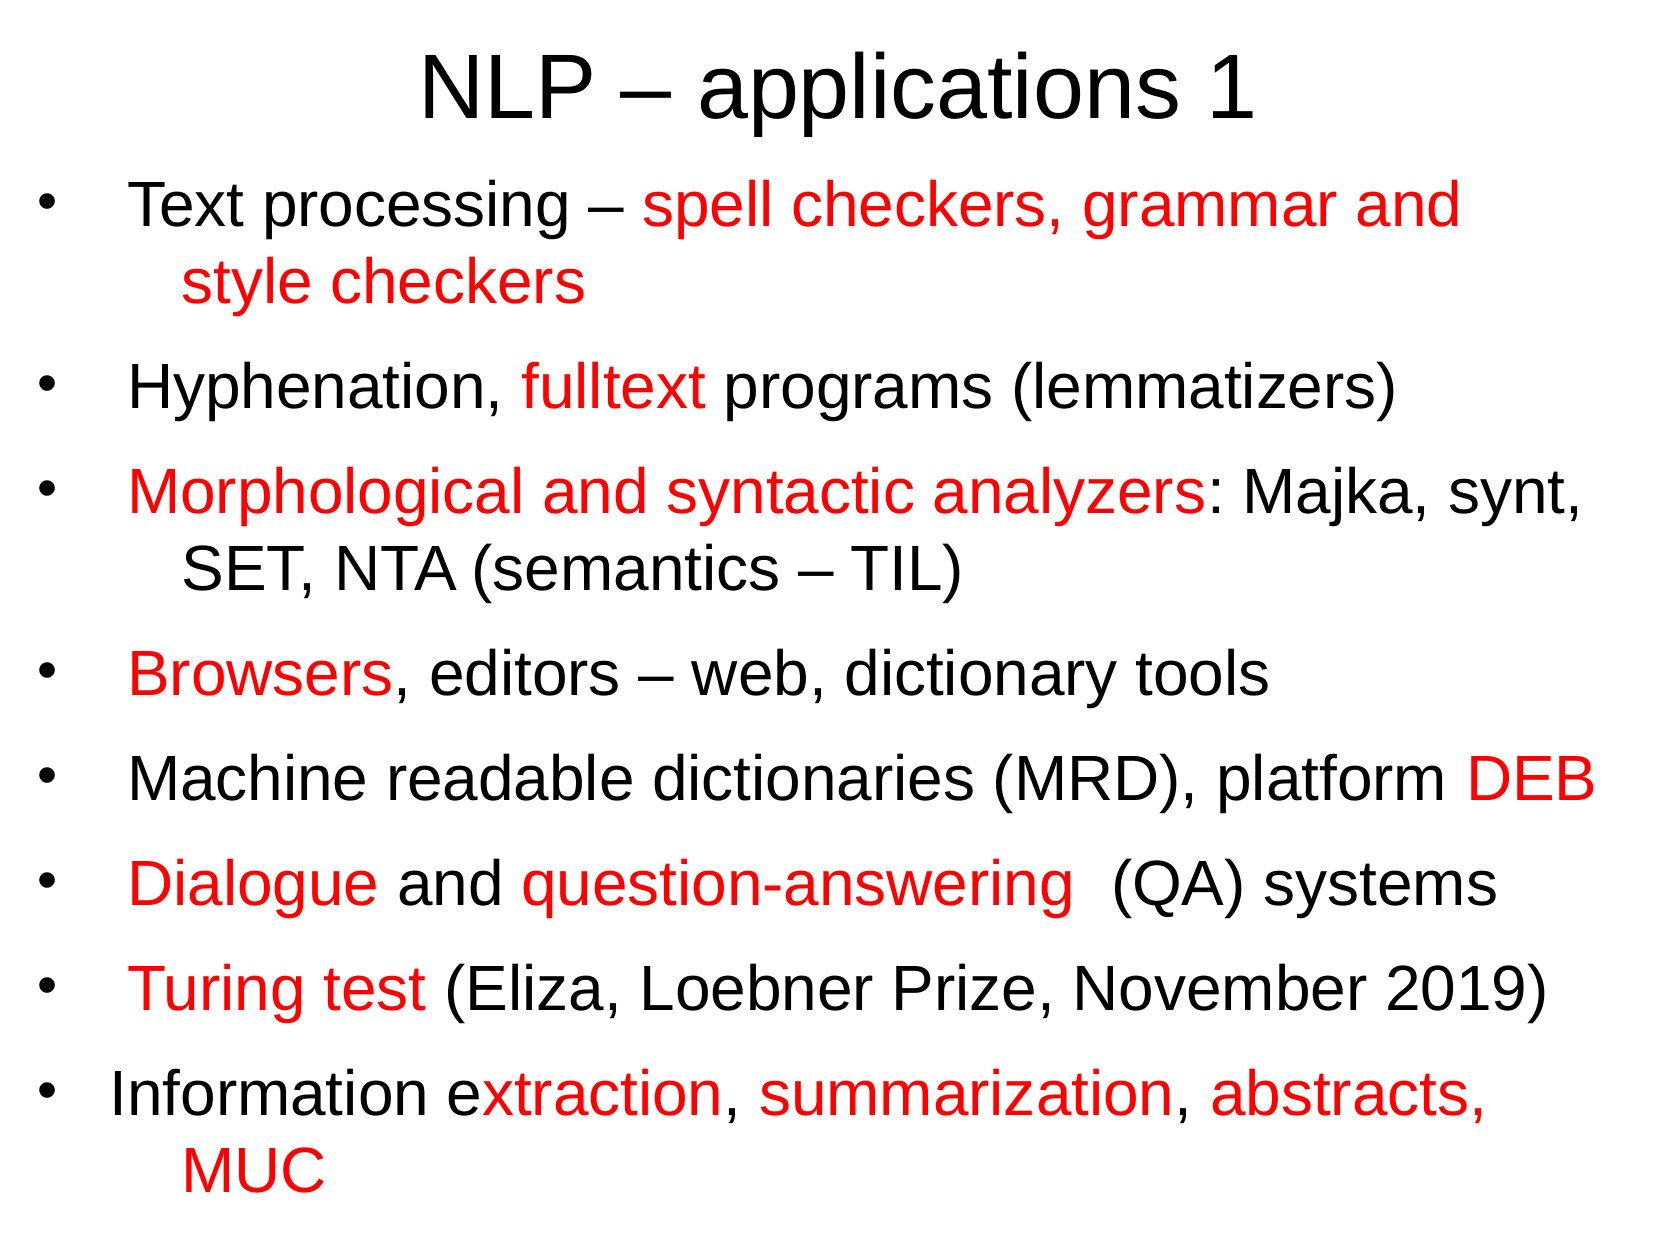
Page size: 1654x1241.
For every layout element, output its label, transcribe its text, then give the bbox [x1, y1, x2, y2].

list Text processing – spell checkers, grammar and style checkers Hyphenation, fulltext programs (lemmatizers) Morphological and syntactic analyzers: Majka, synt, SET, NTA (semantics – TIL) Browsers, editors – web, dictionary tools Machine readable dictionaries (MRD), platform DEB Dialogue and question-answering (QA) systems Turing test (Eliza, Loebner Prize, November 2019) Information extraction, summarization, abstracts, MUC [37, 162, 1602, 1241]
title NLP – applications 1 [112, 27, 1565, 130]
